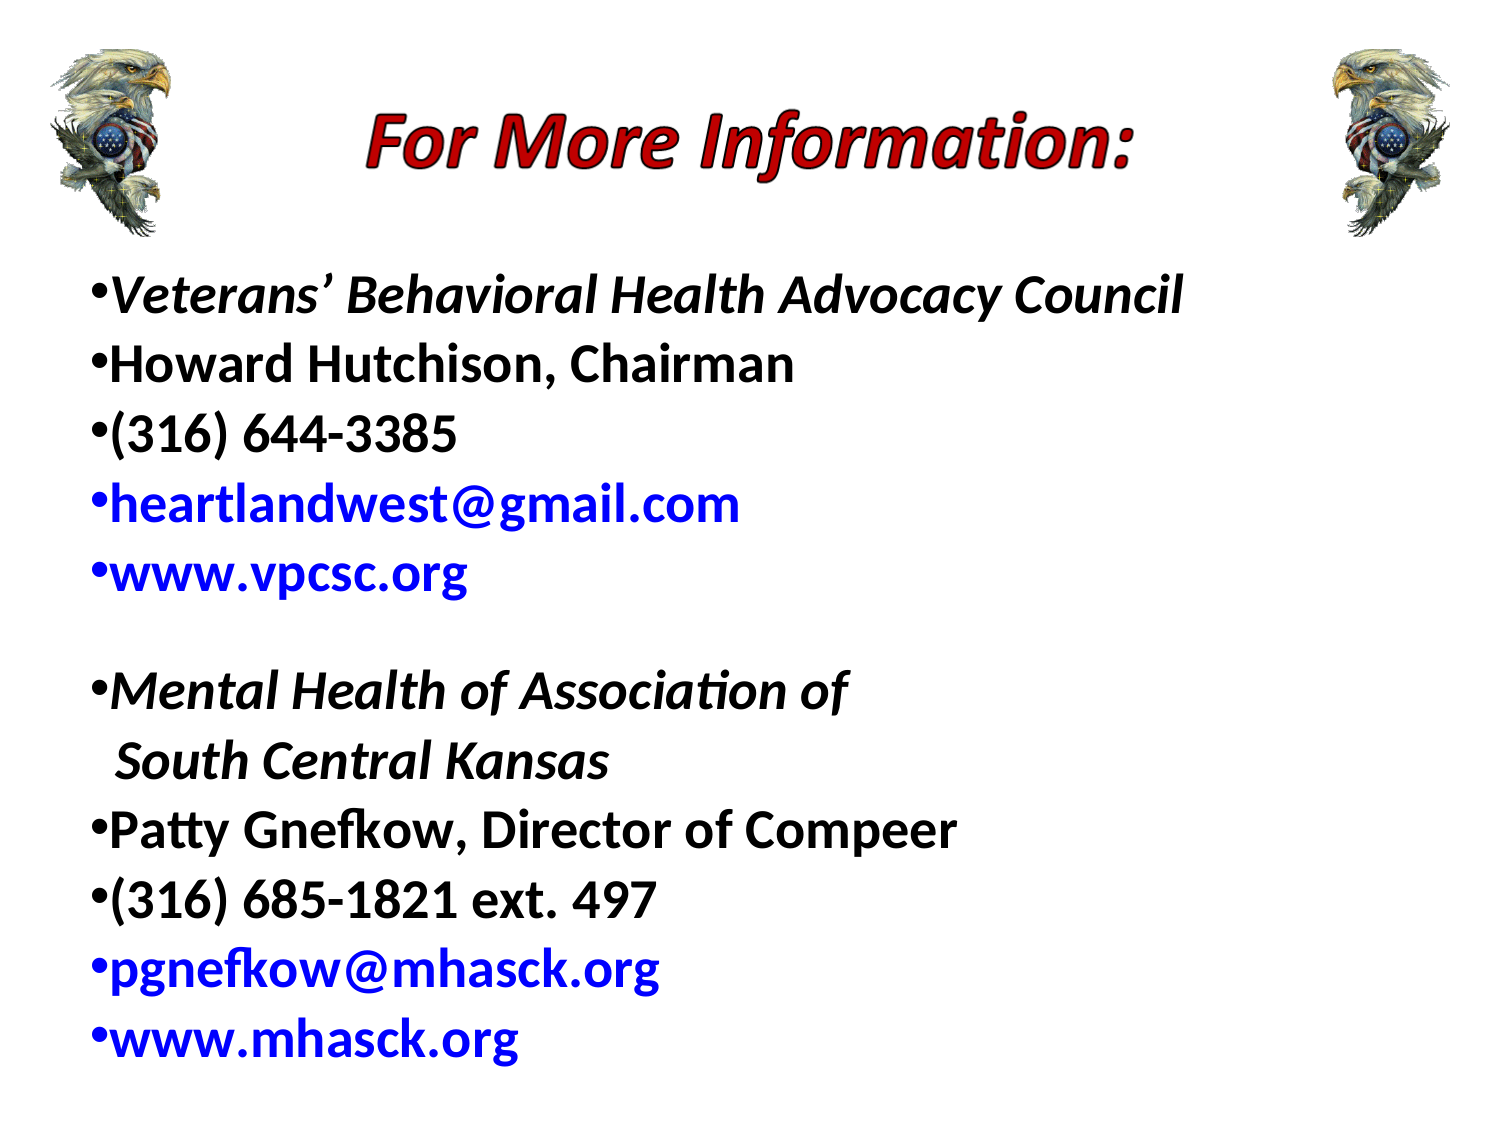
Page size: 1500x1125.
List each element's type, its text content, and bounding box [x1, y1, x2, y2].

picture [50, 43, 1450, 237]
text_box Veterans’ Behavioral Health Advocacy Council Howard Hutchison, Chairman (316) 644-3385 heartlandwest@gmail.com www.vpcsc.org Mental Health of Association of South Central Kansas Patty Gnefkow, Director of Compeer (316) 685-1821 ext. 497 pgnefkow@mhasck.org www.mhasck.org [75, 262, 1426, 1089]
